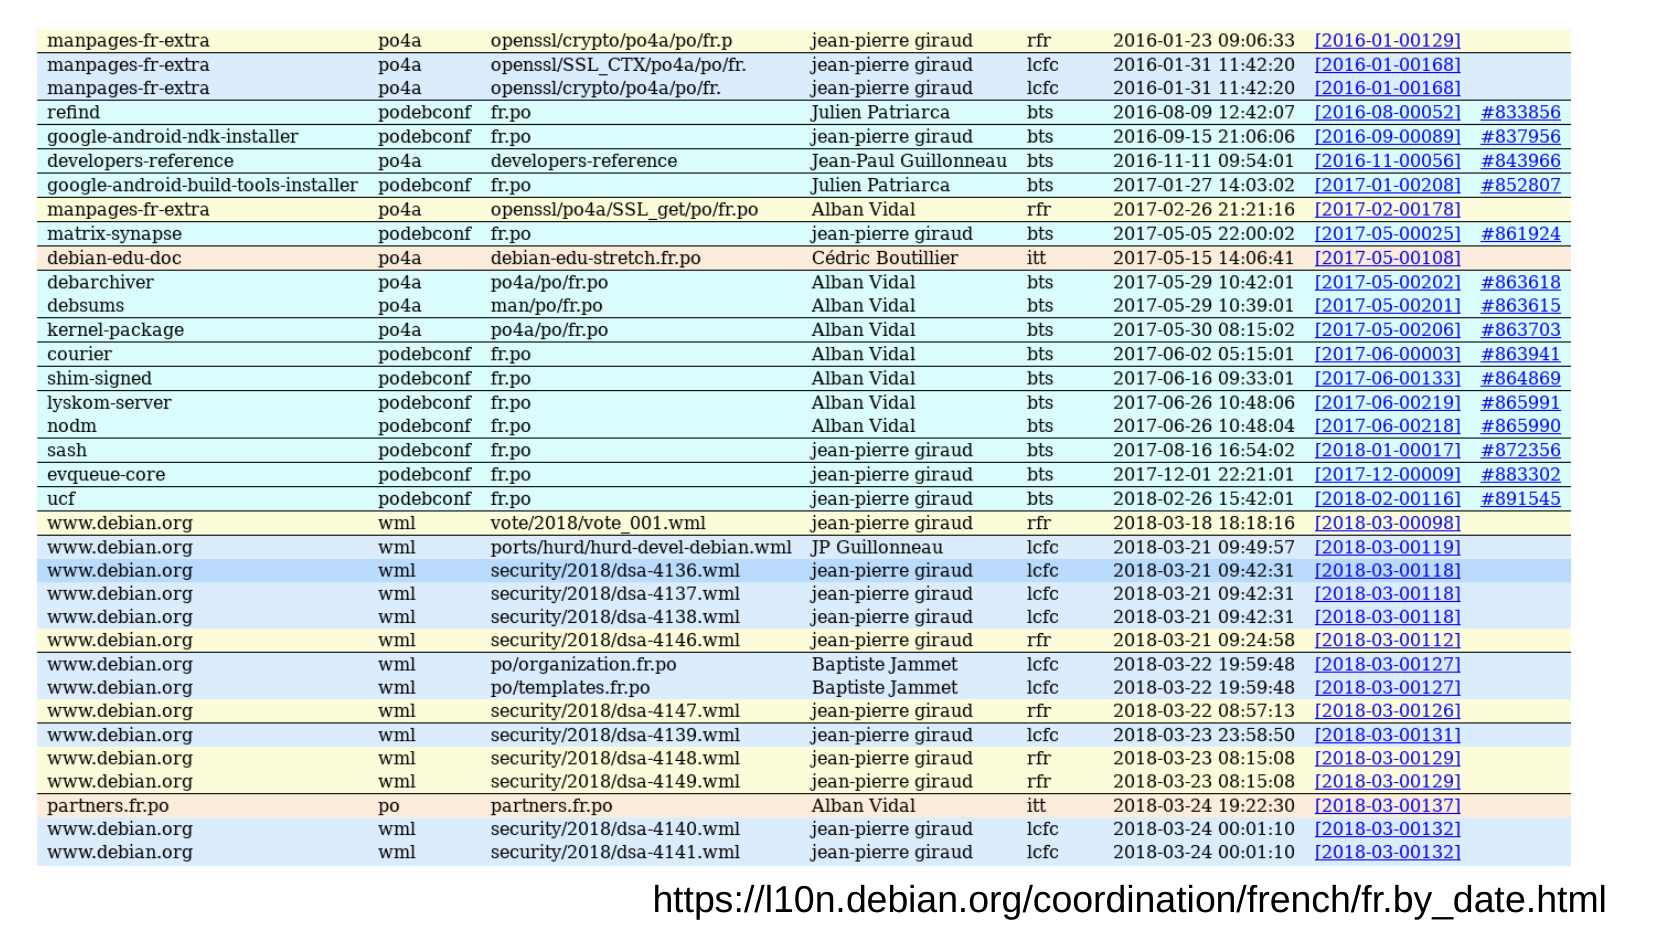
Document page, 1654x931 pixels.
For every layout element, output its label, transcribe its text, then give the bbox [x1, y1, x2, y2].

picture [35, 29, 1571, 866]
text_box https://l10n.debian.org/coordination/french/fr.by_date.html [637, 871, 1630, 922]
